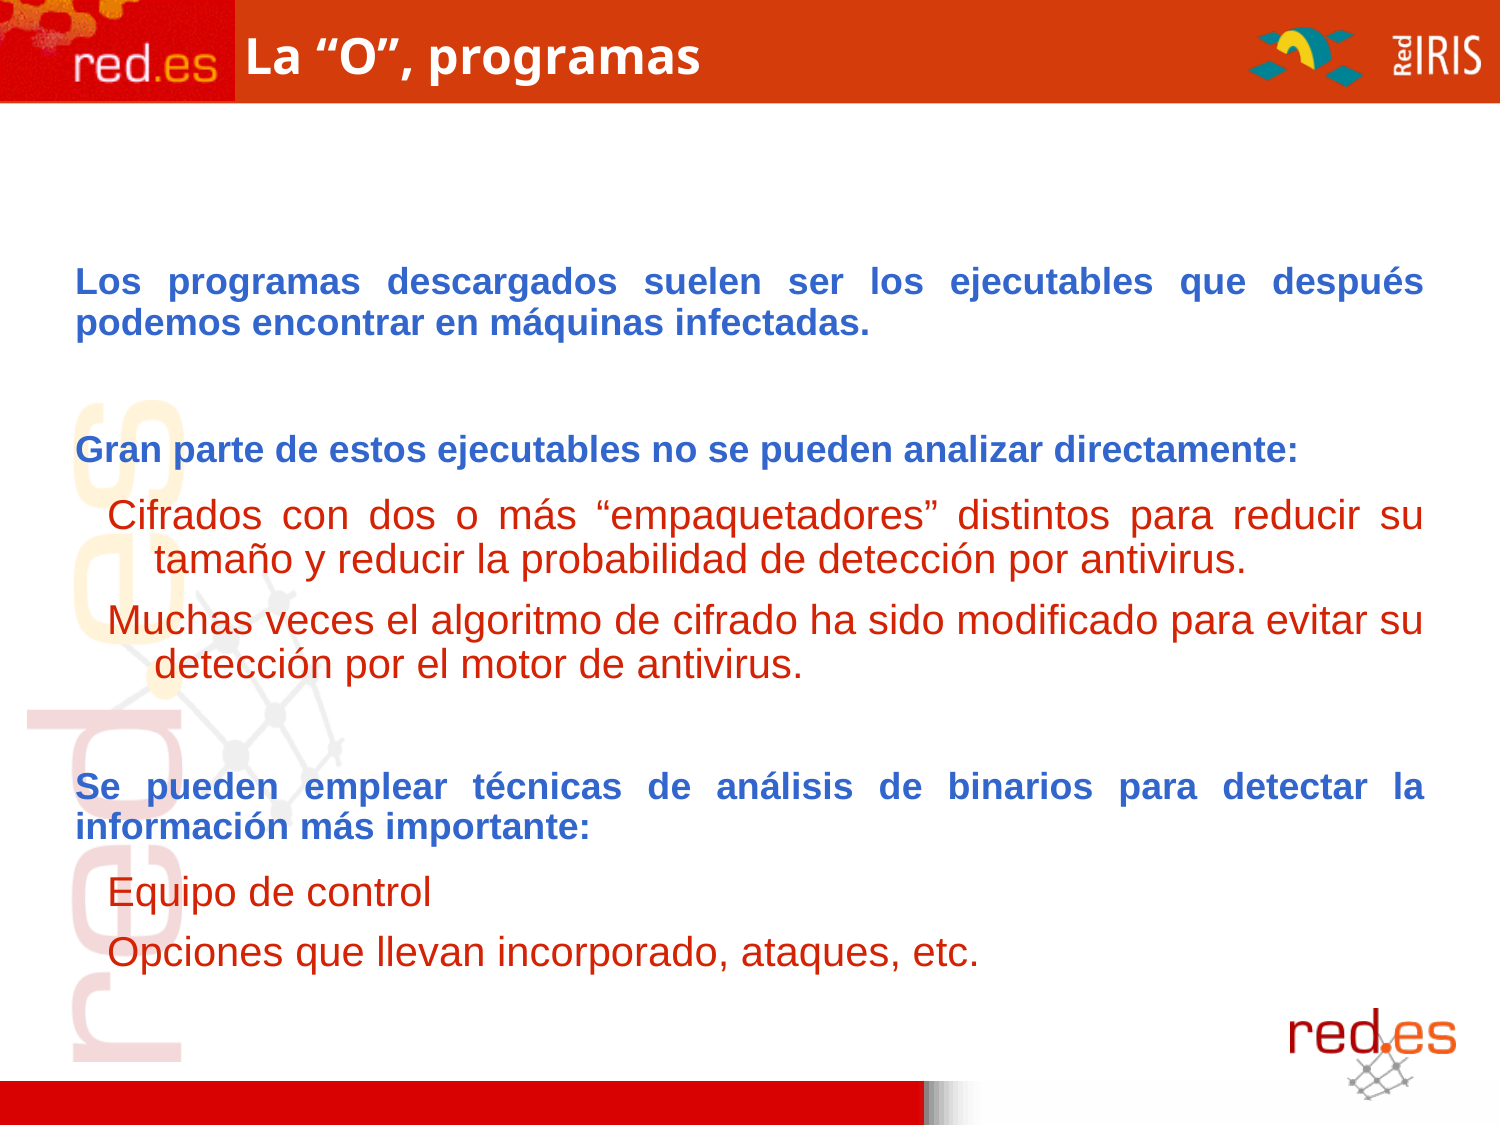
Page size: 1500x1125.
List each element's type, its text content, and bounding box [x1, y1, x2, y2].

title La “O”, programas [244, 0, 1412, 121]
picture [0, 0, 235, 101]
list Los programas descargados suelen ser los ejecutables que después podemos encontrar en máquinas infectadas. Gran parte de estos ejecutables no se pueden analizar directamente: Cifrados con dos o más “empaquetadores” distintos para reducir su tamaño y reducir la probabilidad de detección por antivirus. Muchas veces el algoritmo de cifrado ha sido modificado para evitar su detección por el motor de antivirus. Se pueden emplear técnicas de análisis de binarios para detectar la información más importante: Equipo de control Opciones que llevan incorporado, ataques, etc. [75, 262, 1426, 1006]
picture [0, 1008, 1500, 1125]
picture [1412, 27, 1481, 87]
picture [27, 400, 345, 1062]
